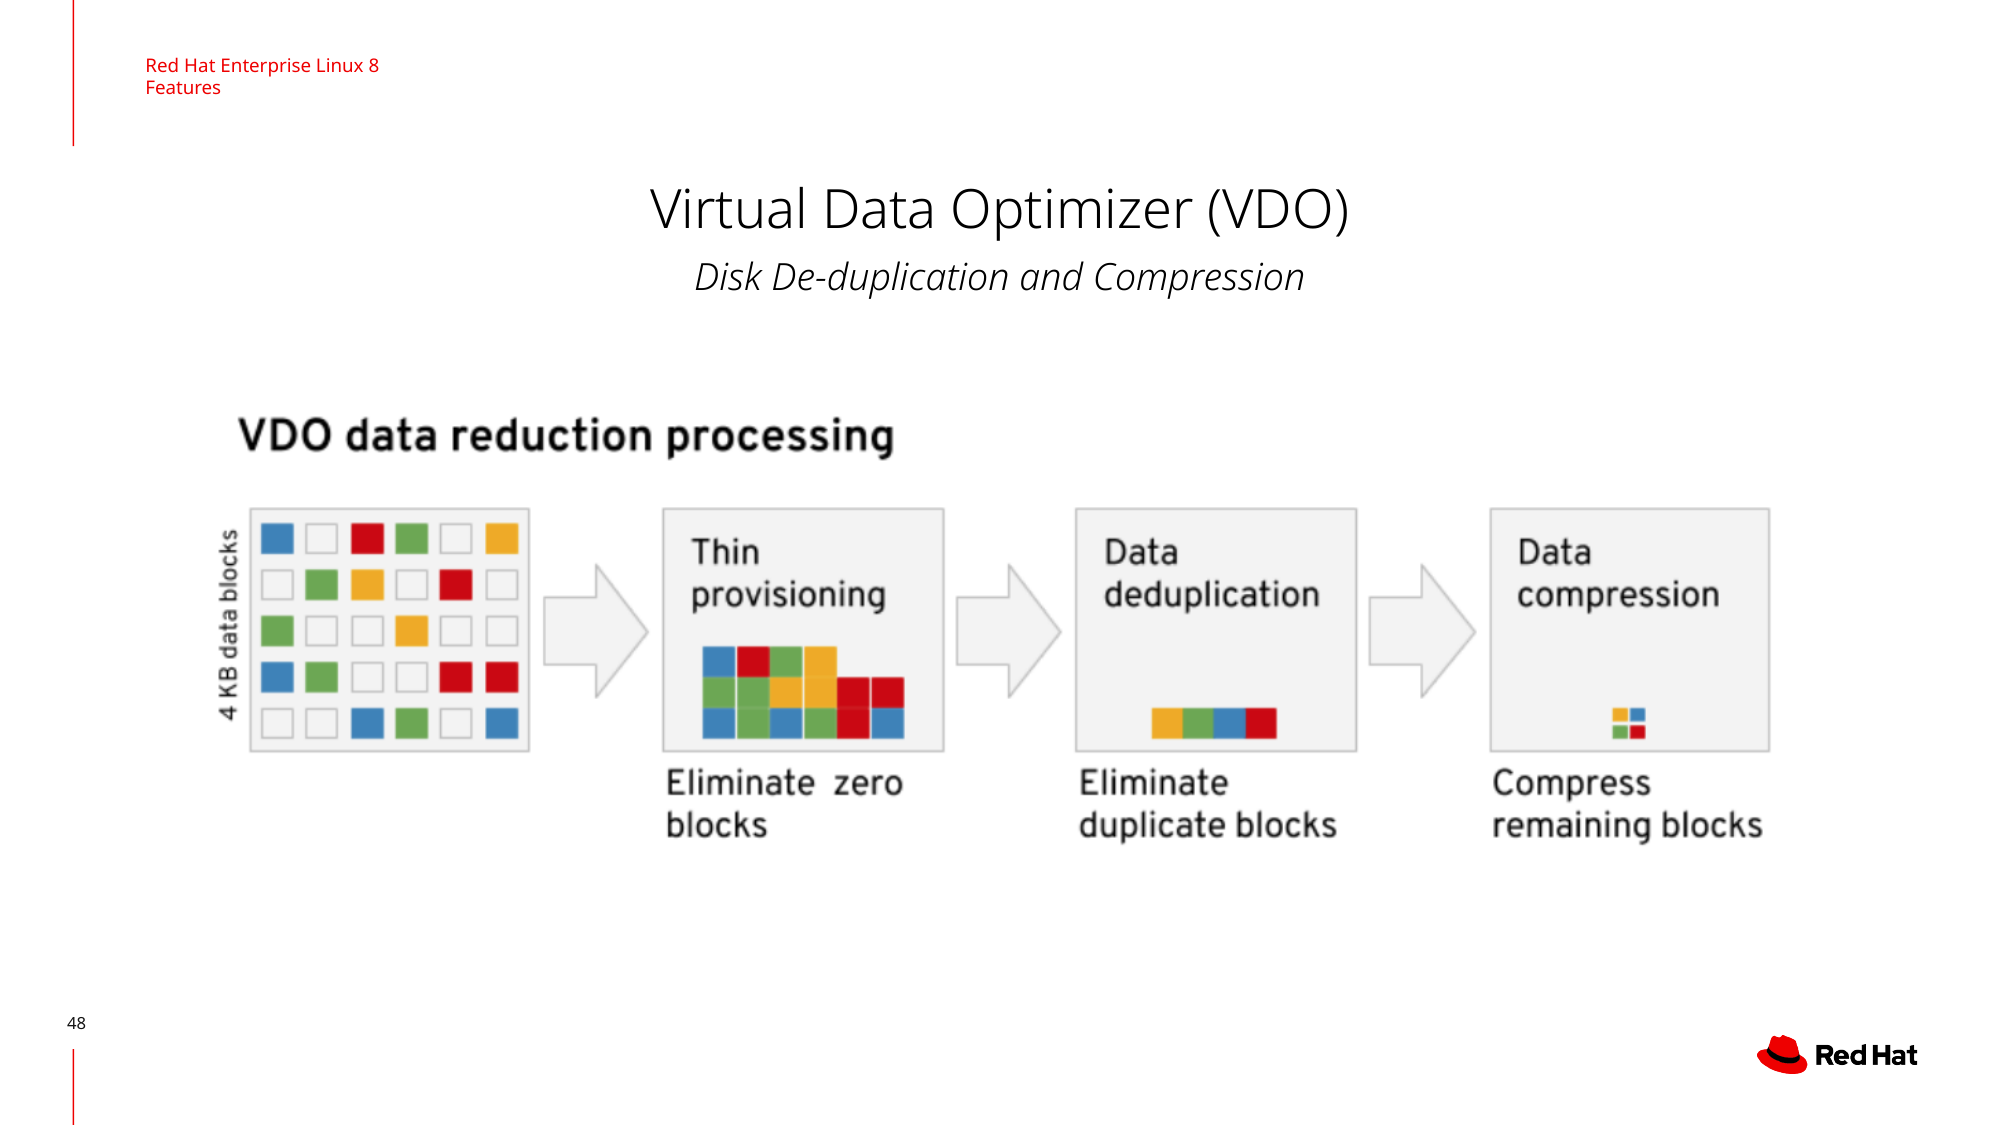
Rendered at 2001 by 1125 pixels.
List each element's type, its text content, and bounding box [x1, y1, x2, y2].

picture [106, 403, 1855, 904]
picture [1757, 1035, 1918, 1074]
title Virtual Data Optimizer (VDO) Disk De-duplication and Compression [287, 155, 1713, 315]
subtitle Red Hat Enterprise Linux 8 Features [73, 9, 918, 143]
